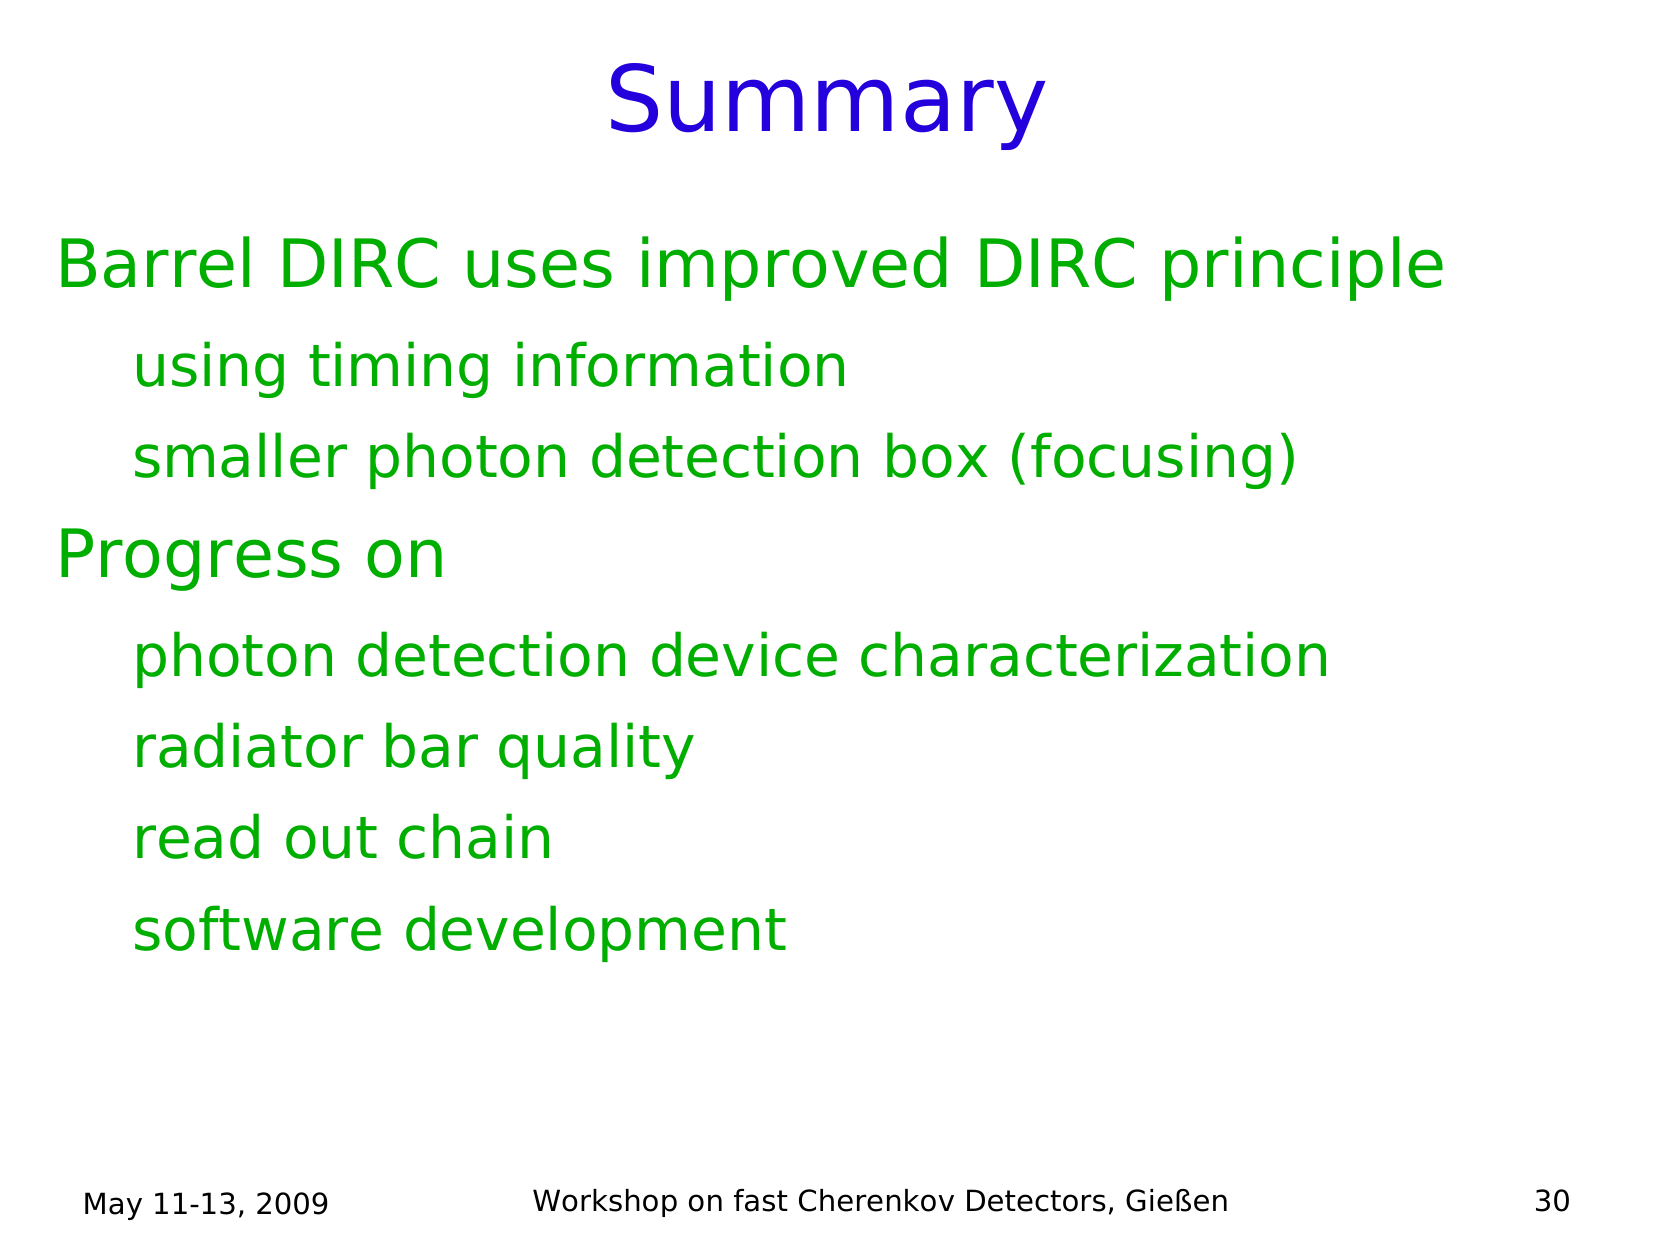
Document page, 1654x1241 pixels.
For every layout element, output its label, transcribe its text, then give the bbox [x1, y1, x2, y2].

title Summary [82, 46, 1571, 154]
list Barrel DIRC uses improved DIRC principle using timing information smaller photon detection box (focusing) Progress on photon detection device characterization radiator bar quality read out chain software development [37, 225, 1613, 1094]
